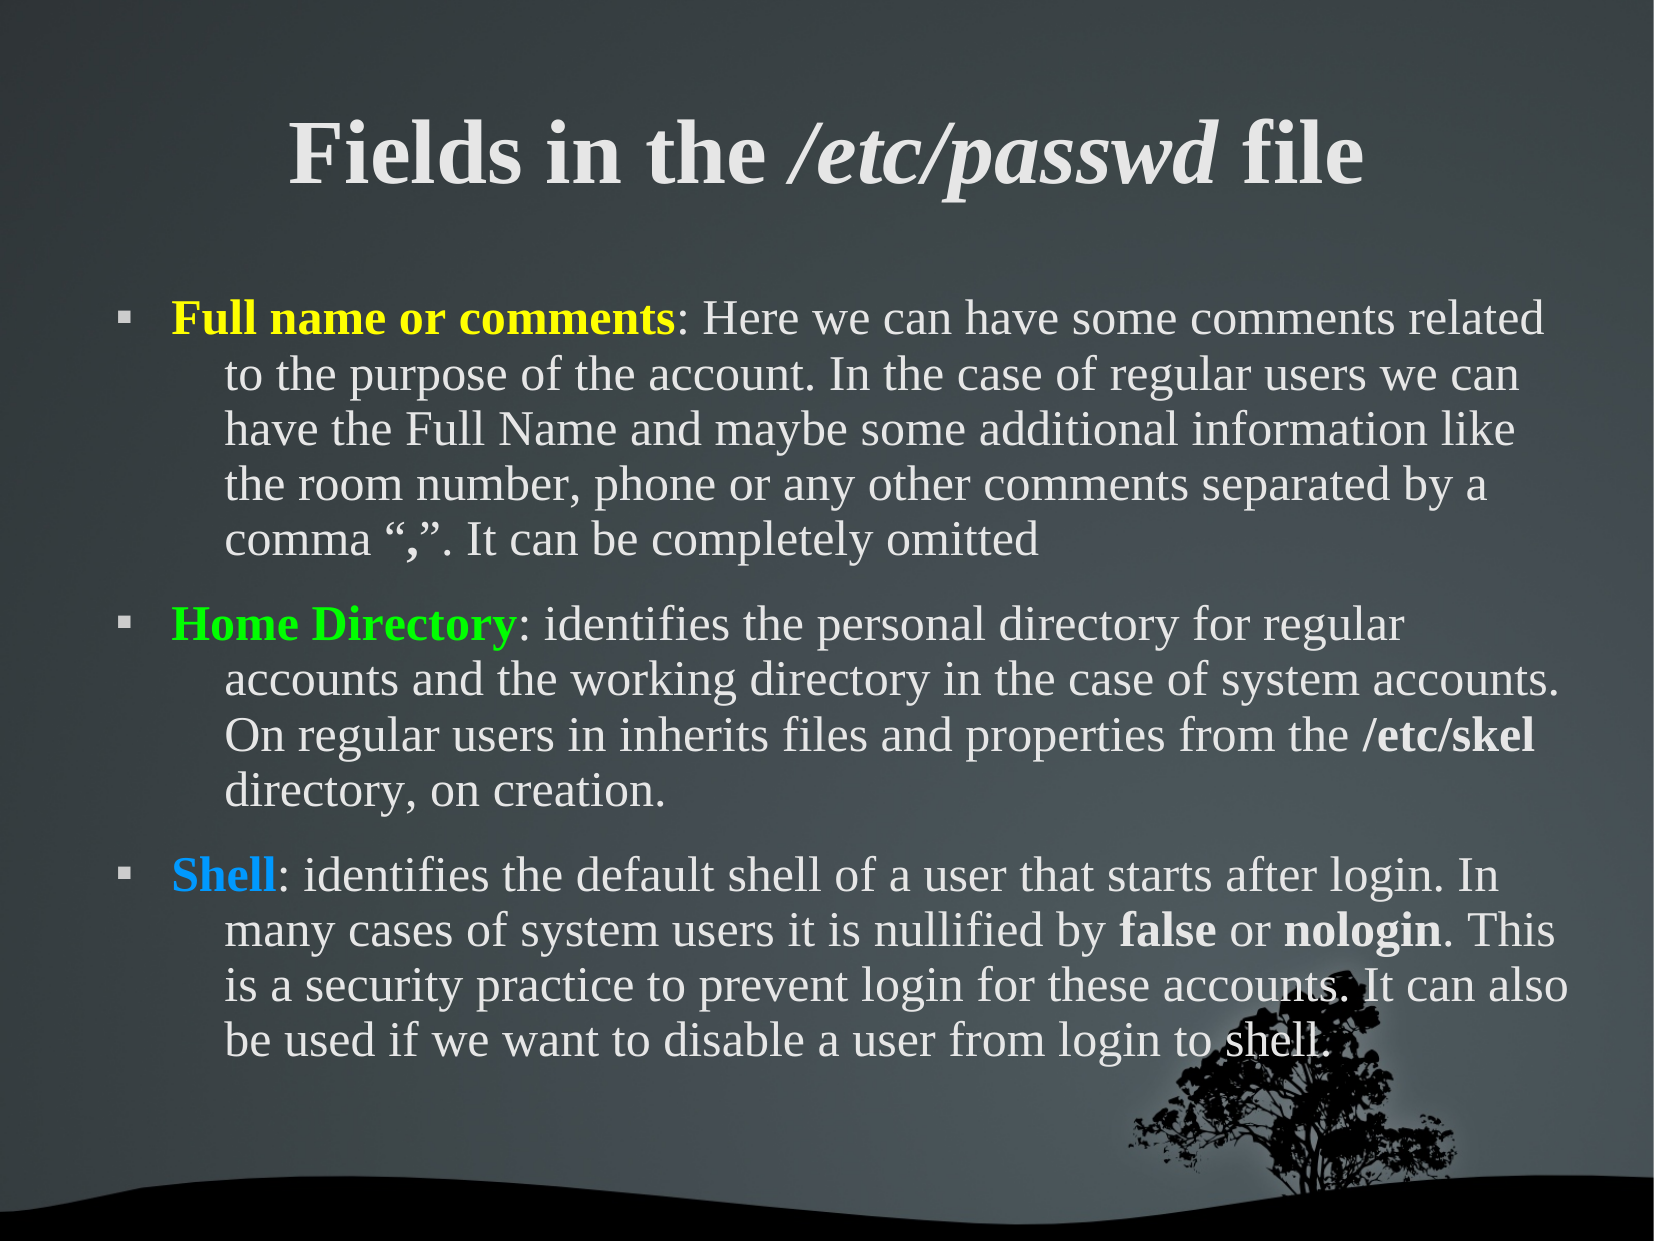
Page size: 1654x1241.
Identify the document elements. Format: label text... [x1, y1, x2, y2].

list Full name or comments: Here we can have some comments related to the purpose of the account. In the case of regular users we can have the Full Name and maybe some additional information like the room number, phone or any other comments separated by a comma “,”. It can be completely omitted Home Directory: identifies the personal directory for regular accounts and the working directory in the case of system accounts. On regular users in inherits files and properties from the /etc/skel directory, on creation. Shell: identifies the default shell of a user that starts after login. In many cases of system users it is nullified by false or nologin. This is a security practice to prevent login for these accounts. It can also be used if we want to disable a user from login to shell. [82, 290, 1571, 1131]
title Fields in the /etc/passwd file [82, 49, 1571, 257]
picture [0, 0, 1654, 1241]
